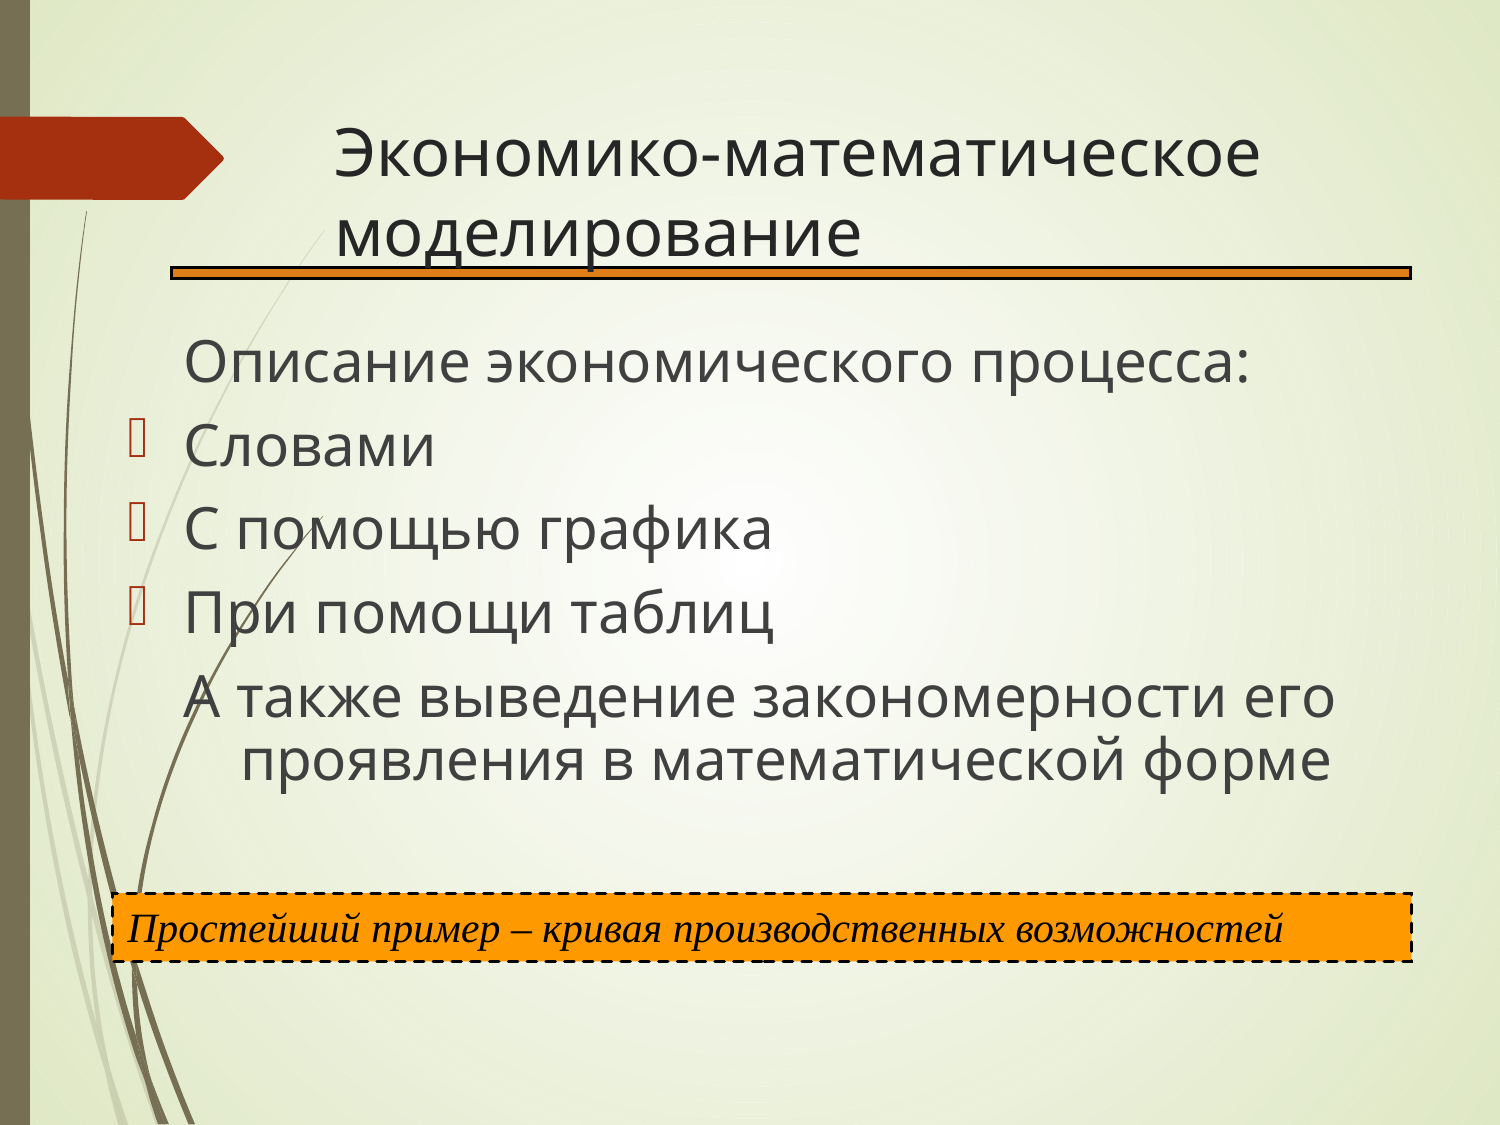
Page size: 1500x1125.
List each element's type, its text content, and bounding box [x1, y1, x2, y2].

title Экономико-математическое моделирование [319, 102, 1400, 313]
list Описание экономического процесса: Словами С помощью графика При помощи таблиц А также выведение закономерности его проявления в математической форме [112, 324, 1388, 835]
text_box Простейший пример – кривая производственных возможностей [112, 893, 1412, 962]
